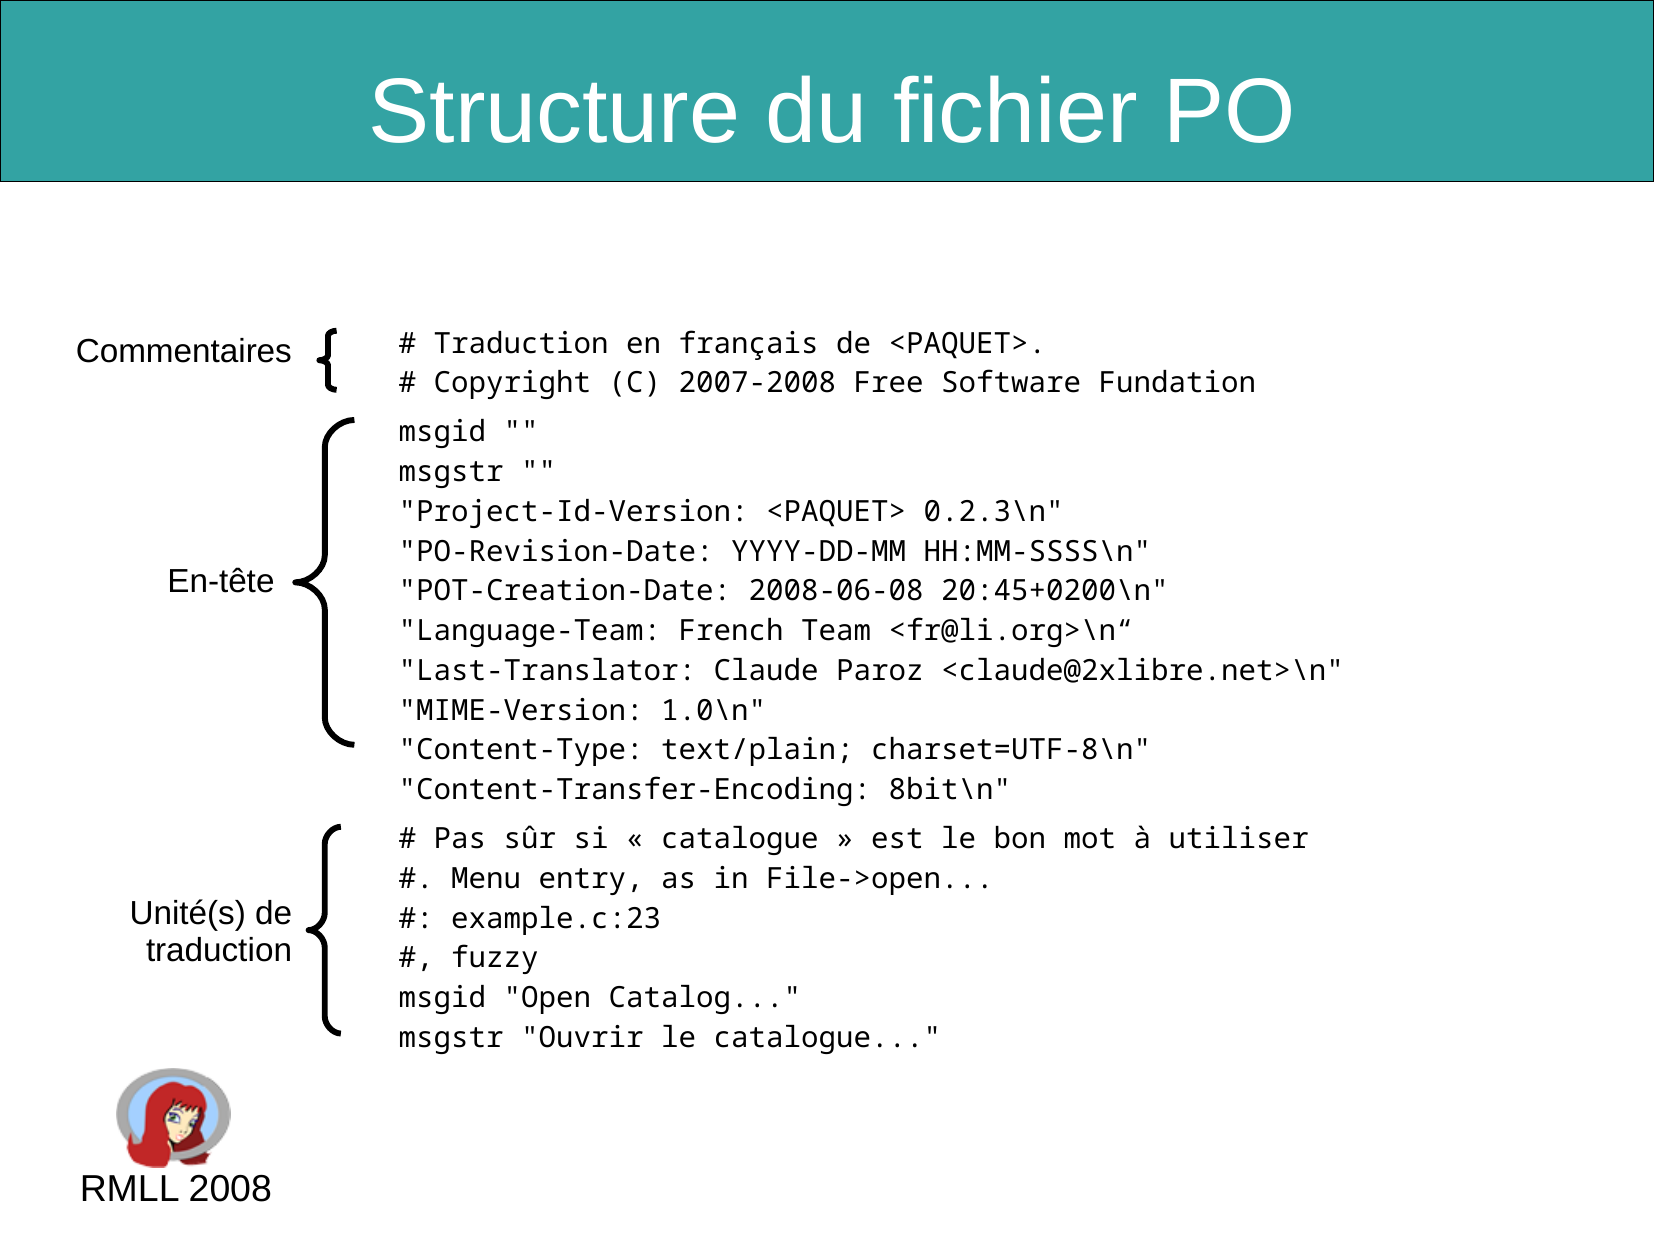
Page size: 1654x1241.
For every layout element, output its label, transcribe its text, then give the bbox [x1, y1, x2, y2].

text_box Unité(s) de traduction [41, 887, 308, 985]
text_box msgid "" msgstr "" "Project-Id-Version: <PAQUET> 0.2.3\n" "PO-Revision-Date: YYYY-DD-MM HH:MM-SSSS\n" "POT-Creation-Date: 2008-06-08 20:45+0200\n" "Language-Team: French Team <fr@li.org>\n“ "Last-Translator: Claude Paroz <claude@2xlibre.net>\n" "MIME-Version: 1.0\n" "Content-Type: text/plain; charset=UTF-8\n" "Content-Transfer-Encoding: 8bit\n" [383, 403, 1477, 793]
text_box En-tête [29, 555, 290, 612]
text_box # Pas sûr si « catalogue » est le bon mot à utiliser #. Menu entry, as in File->open... #: example.c:23 #, fuzzy msgid "Open Catalog..." msgstr "Ouvrir le catalogue..." [383, 810, 1477, 1063]
title Structure du fichier PO [88, 14, 1577, 207]
text_box # Traduction en français de <PAQUET>. # Copyright (C) 2007-2008 Free Software Fundation [383, 314, 1477, 403]
text_box Commentaires [41, 324, 308, 381]
picture [116, 1068, 231, 1168]
